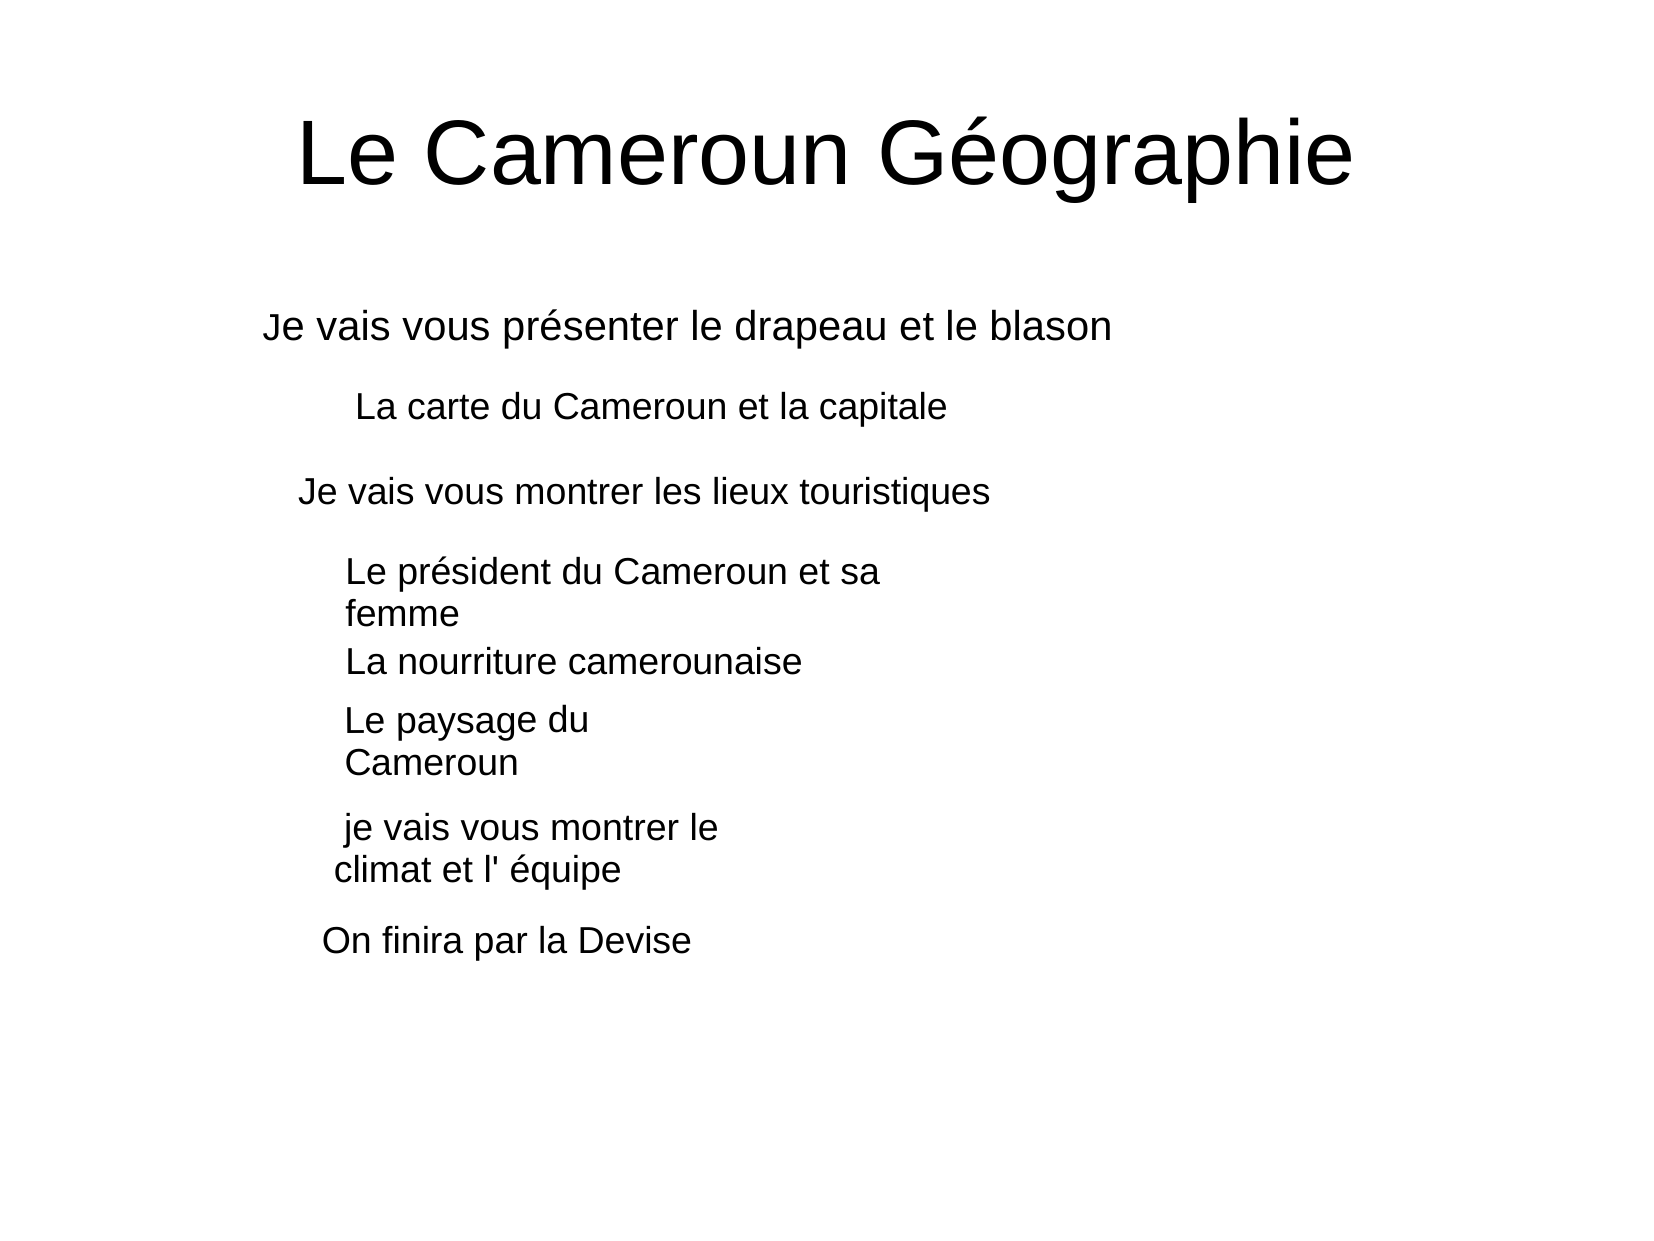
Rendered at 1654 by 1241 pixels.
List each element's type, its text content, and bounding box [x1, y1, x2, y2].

text_box Le paysage du Cameroun [329, 692, 745, 815]
text_box On finira par la Devise [307, 911, 875, 969]
text_box Le président du Cameroun et sa femme [330, 543, 898, 633]
text_box La carte du Cameroun et la capitale [340, 378, 967, 436]
text_box je vais vous montrer le climat et l' équipe [318, 798, 839, 898]
text_box Je vais vous présenter le drapeau et le blason [248, 295, 1335, 357]
text_box La nourriture camerounaise [330, 633, 945, 733]
title Le Cameroun Géographie [82, 49, 1571, 257]
text_box Je vais vous montrer les lieux touristiques [283, 462, 1028, 520]
